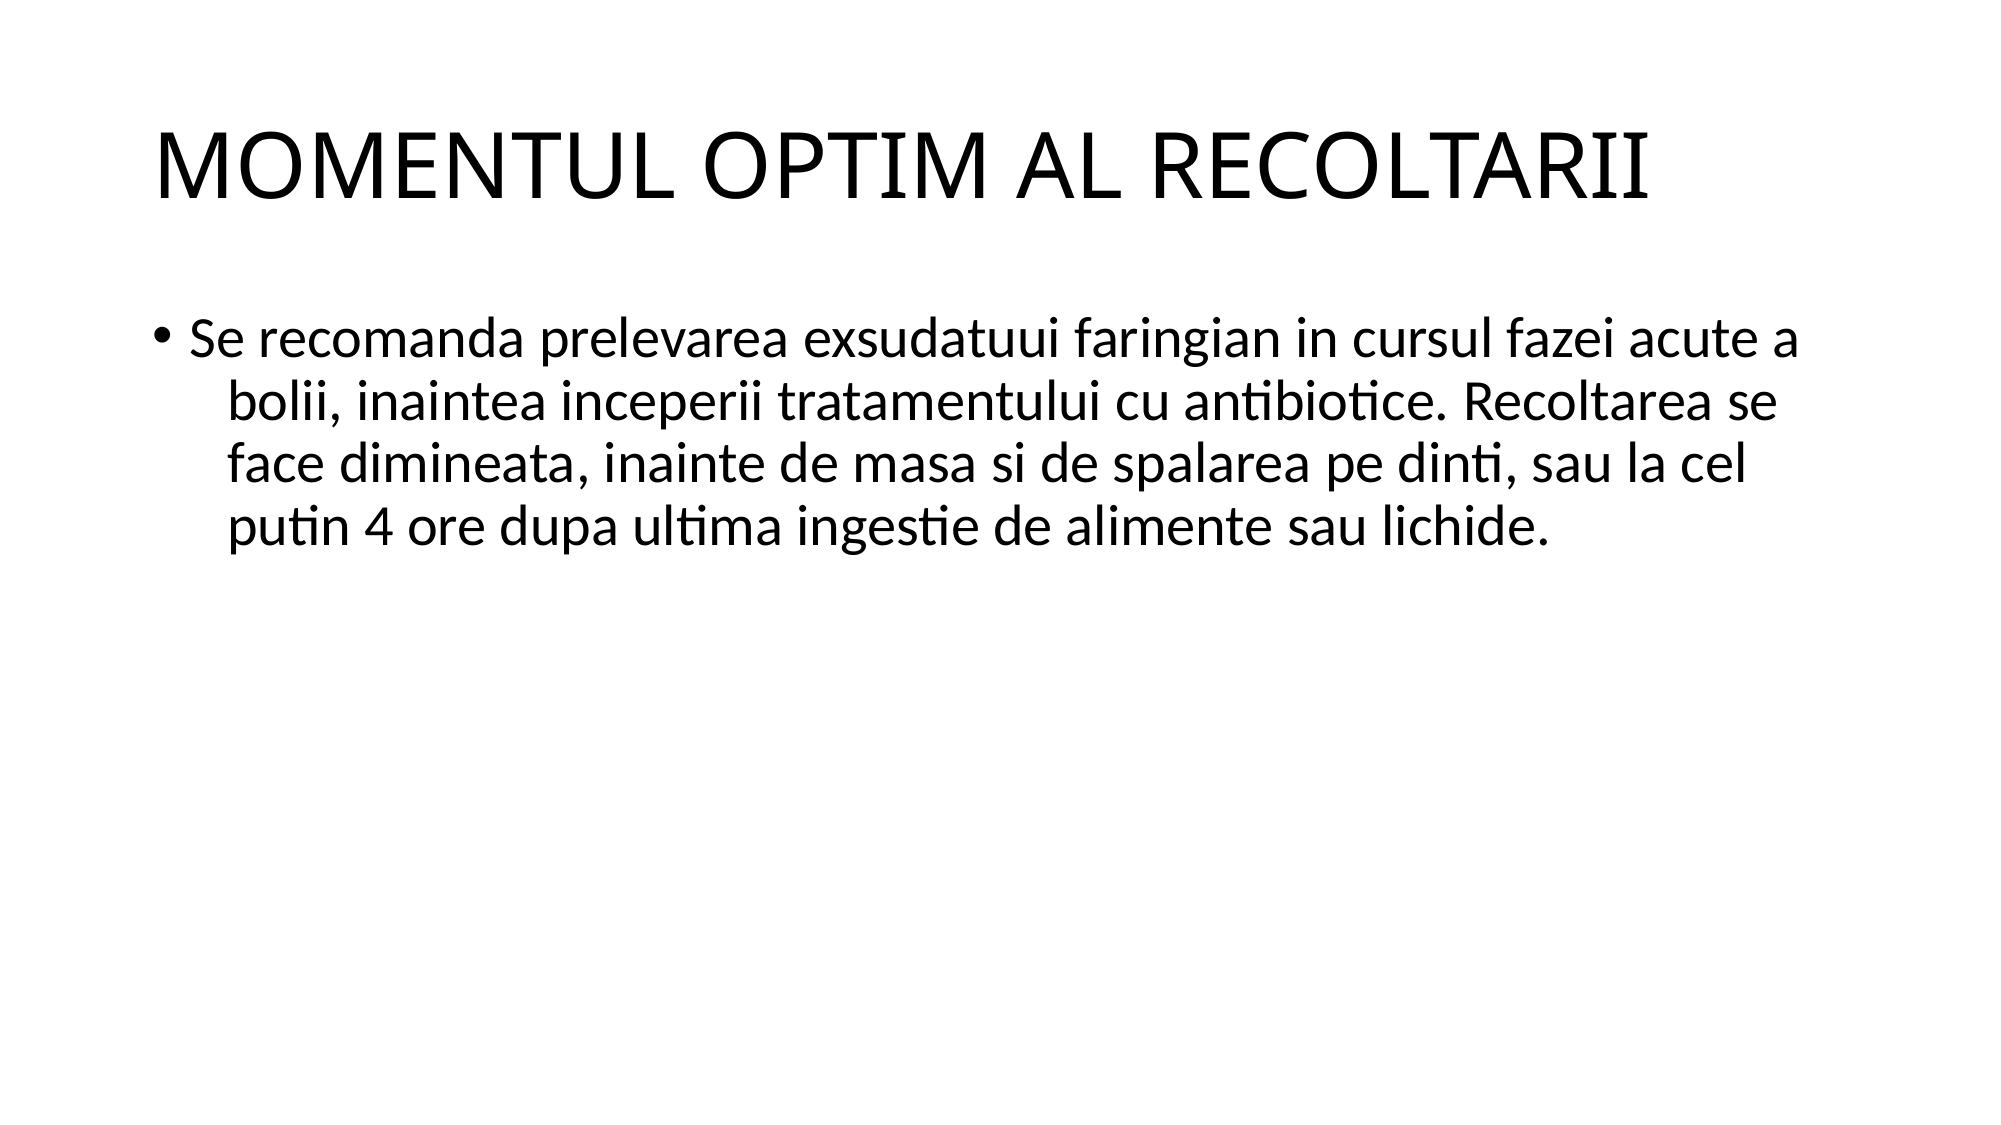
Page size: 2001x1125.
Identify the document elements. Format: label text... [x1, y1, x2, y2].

title MOMENTUL OPTIM AL RECOLTARII [137, 59, 1863, 278]
list Se recomanda prelevarea exsudatuui faringian in cursul fazei acute a bolii, inaintea inceperii tratamentului cu antibiotice. Recoltarea se face dimineata, inainte de masa si de spalarea pe dinti, sau la cel putin 4 ore dupa ultima ingestie de alimente sau lichide. [137, 299, 1863, 1014]
